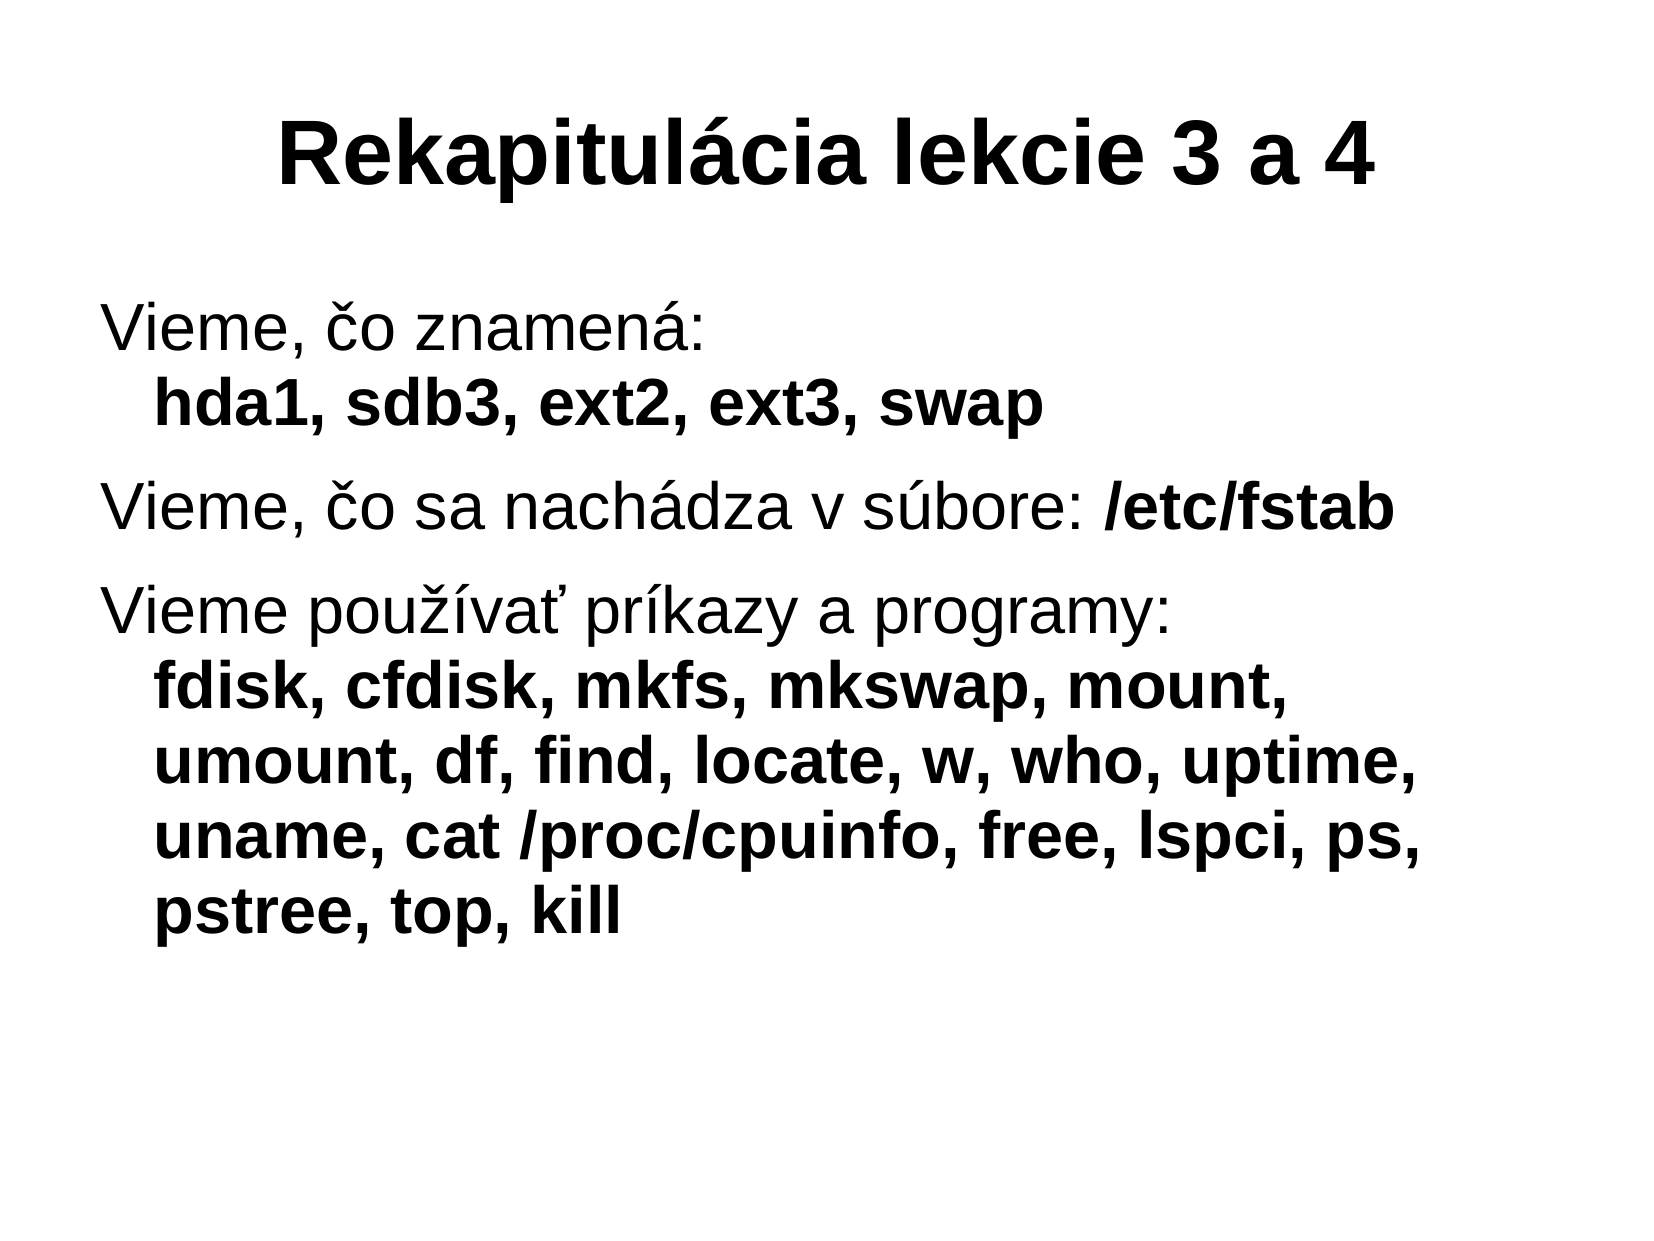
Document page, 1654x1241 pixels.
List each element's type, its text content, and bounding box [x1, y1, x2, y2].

title Rekapitulácia lekcie 3 a 4 [82, 49, 1571, 257]
list Vieme, čo znamená: hda1, sdb3, ext2, ext3, swap Vieme, čo sa nachádza v súbore: /etc/fstab Vieme používať príkazy a programy: fdisk, cfdisk, mkfs, mkswap, mount, umount, df, find, locate, w, who, uptime, uname, cat /proc/cpuinfo, free, lspci, ps, pstree, top, kill [82, 290, 1571, 1109]
